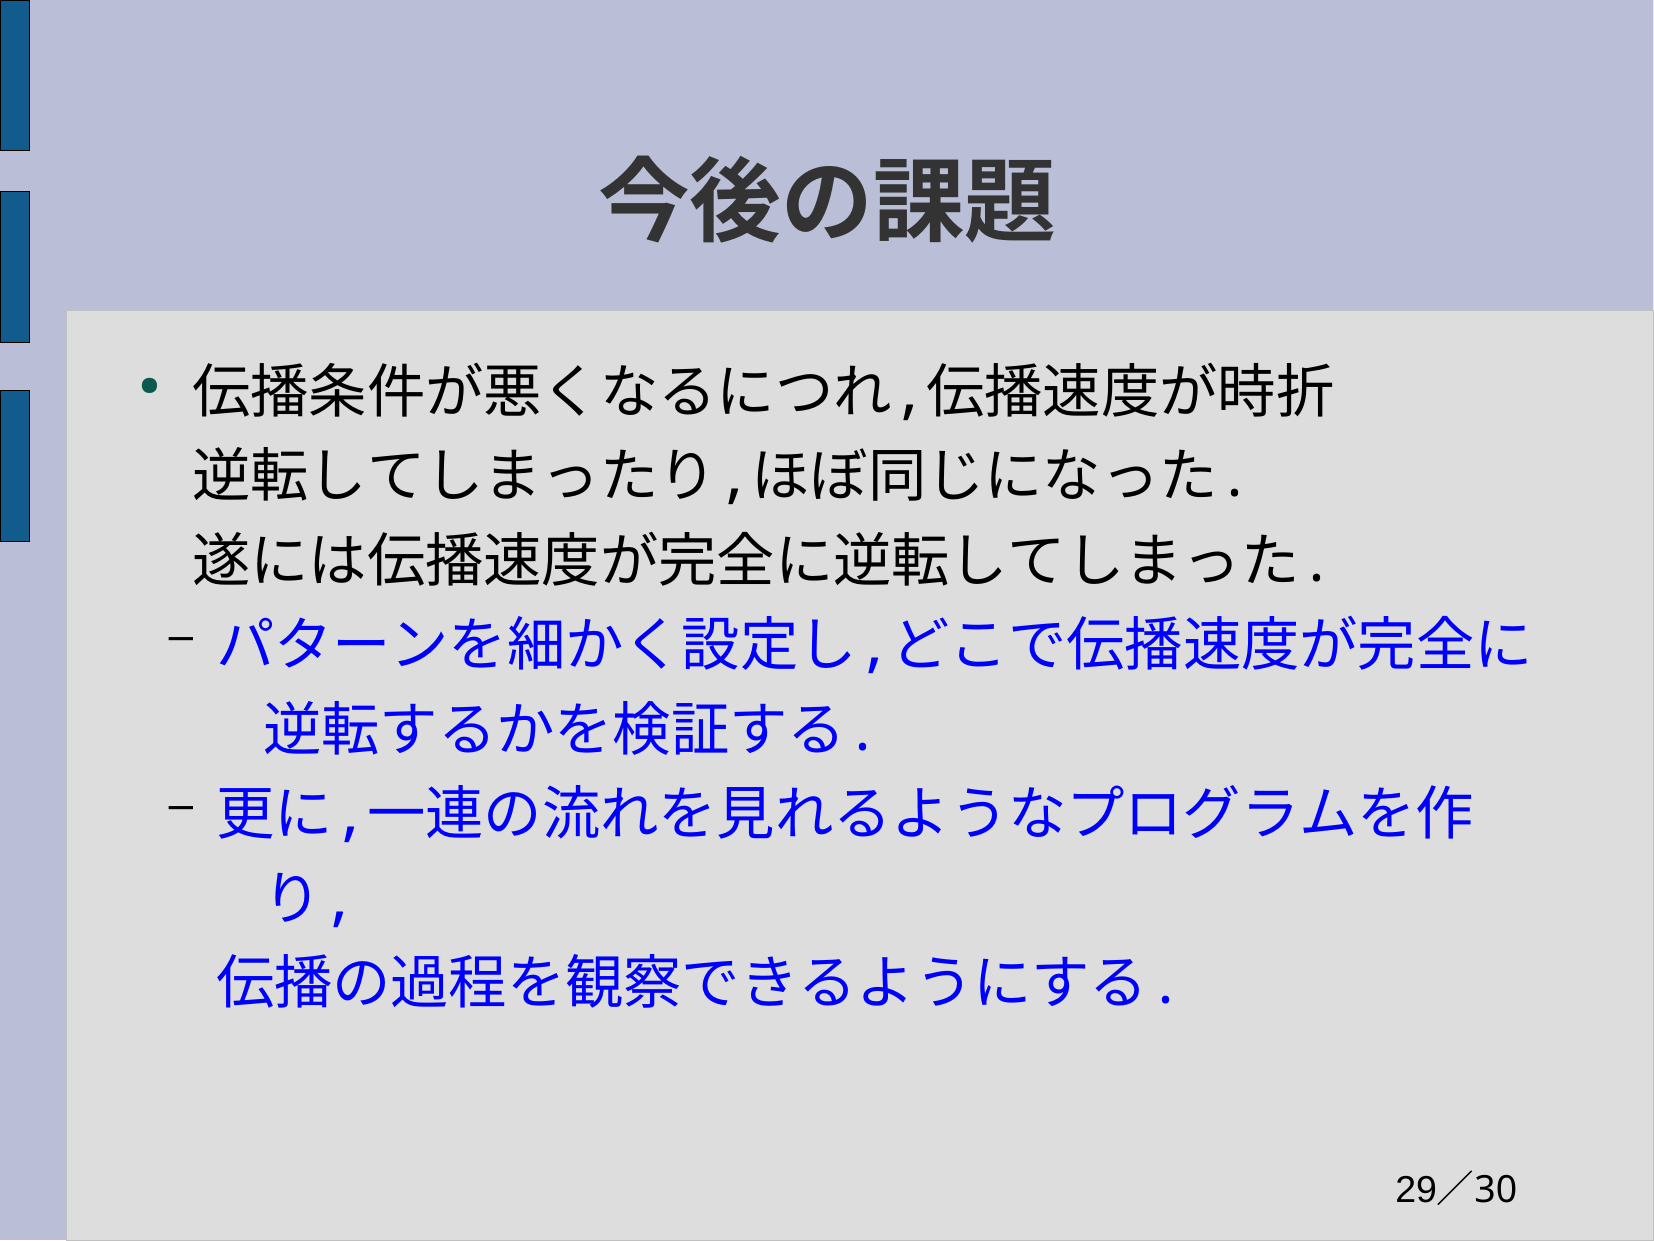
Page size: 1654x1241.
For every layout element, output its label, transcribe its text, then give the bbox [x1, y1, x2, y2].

list 伝播条件が悪くなるにつれ,伝播速度が時折 逆転してしまったり,ほぼ同じになった. 遂には伝播速度が完全に逆転してしまった. パターンを細かく設定し,どこで伝播速度が完全に逆転するかを検証する. 更に,一連の流れを見れるようなプログラムを作り, 伝播の過程を観察できるようにする. [121, 344, 1534, 1127]
title 今後の課題 [121, 91, 1534, 299]
